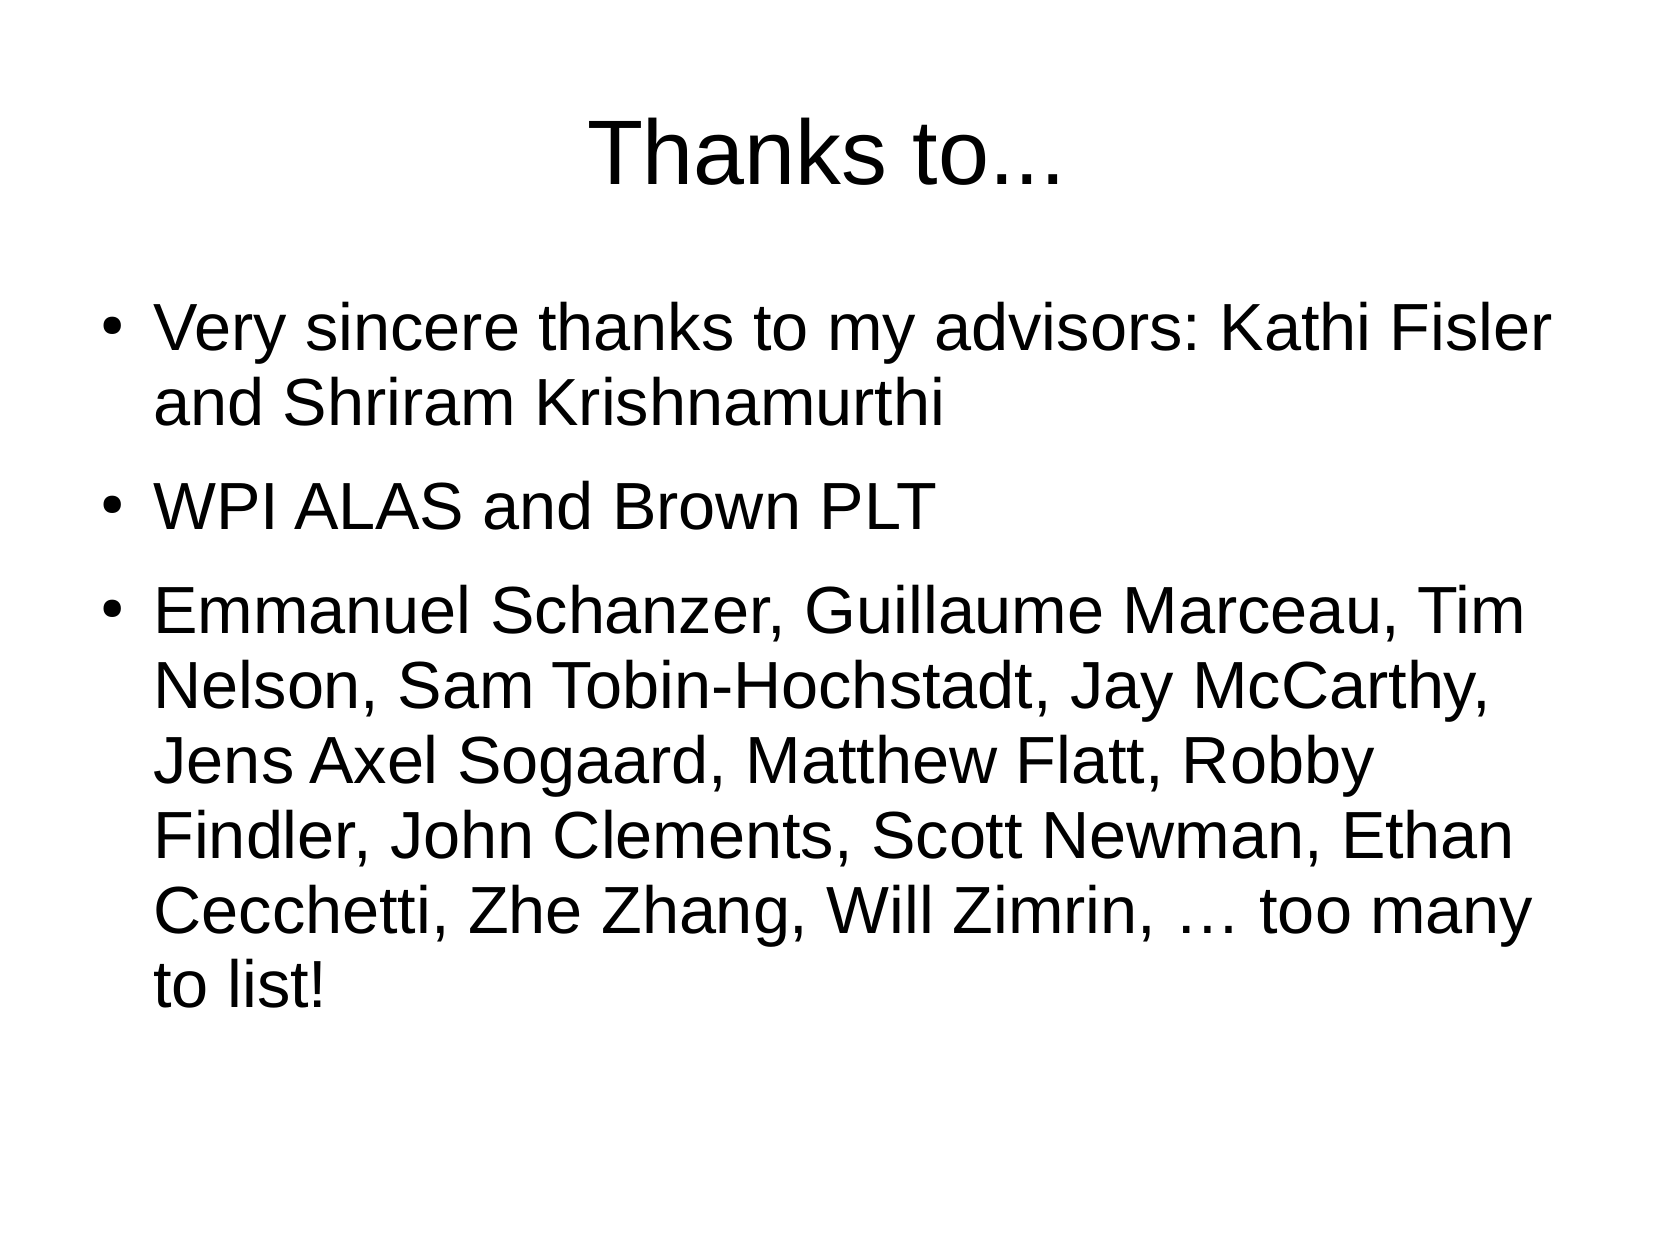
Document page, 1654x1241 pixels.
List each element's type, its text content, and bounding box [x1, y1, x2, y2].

list Very sincere thanks to my advisors: Kathi Fisler and Shriram Krishnamurthi WPI ALAS and Brown PLT Emmanuel Schanzer, Guillaume Marceau, Tim Nelson, Sam Tobin-Hochstadt, Jay McCarthy, Jens Axel Sogaard, Matthew Flatt, Robby Findler, John Clements, Scott Newman, Ethan Cecchetti, Zhe Zhang, Will Zimrin, … too many to list! [82, 290, 1571, 1109]
title Thanks to... [82, 56, 1571, 250]
